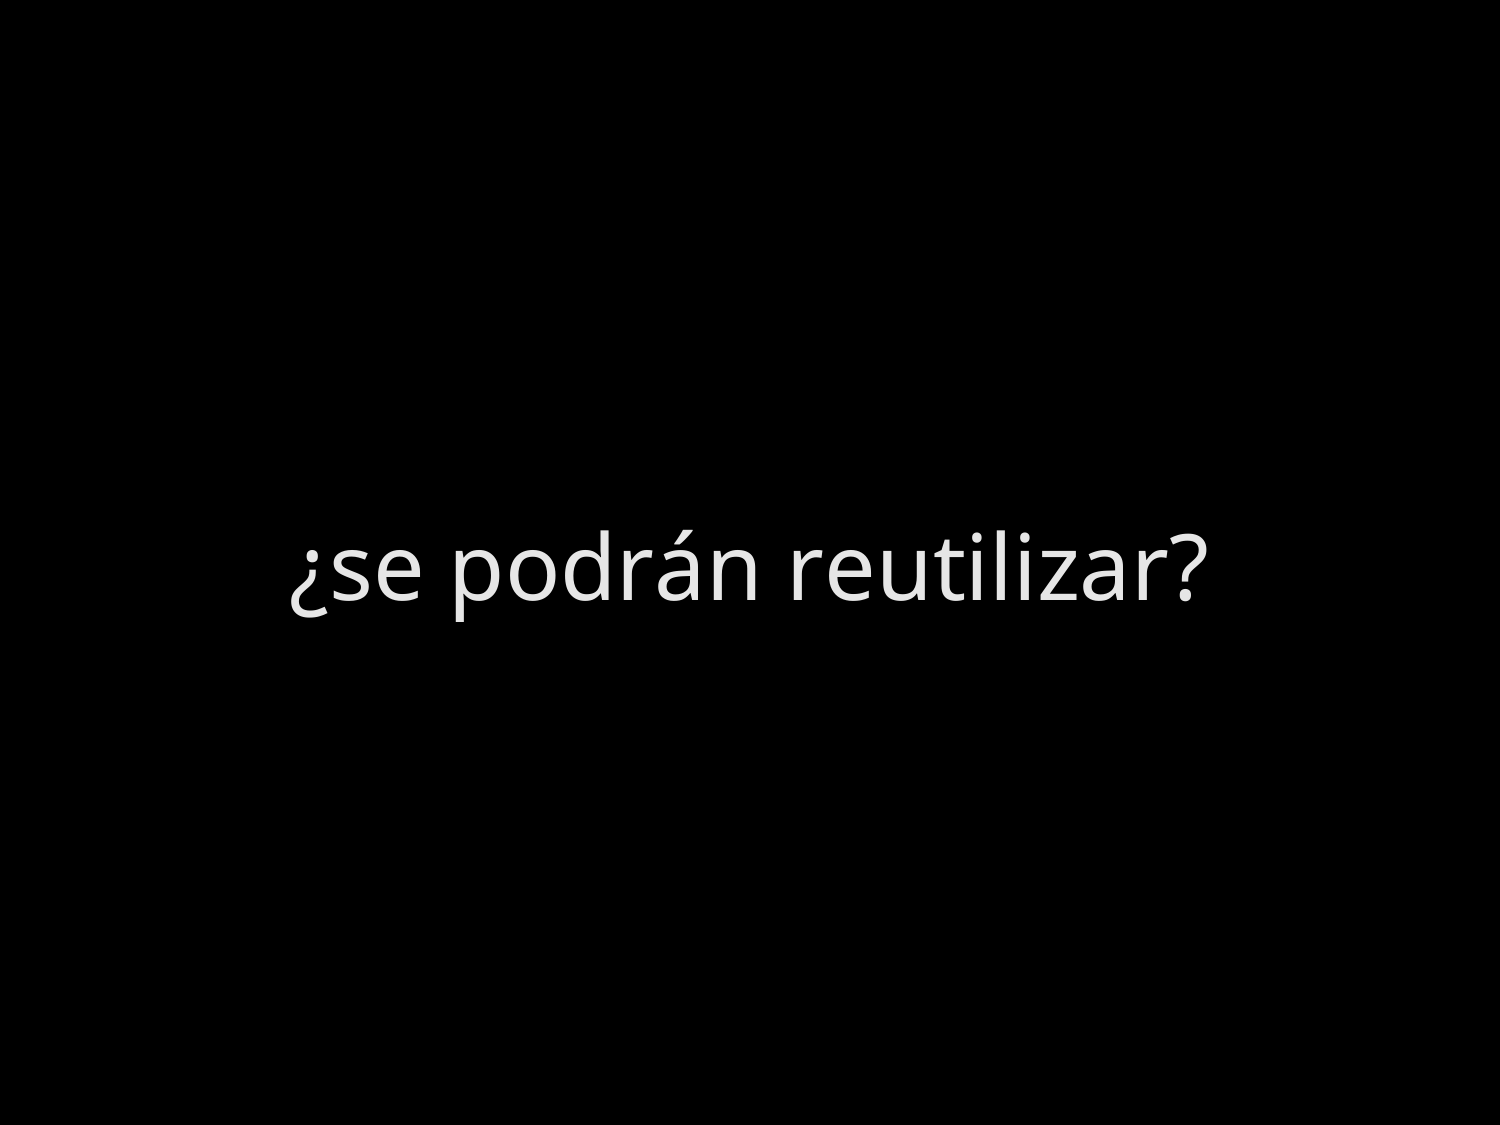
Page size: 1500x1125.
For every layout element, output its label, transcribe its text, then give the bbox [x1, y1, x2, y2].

subtitle ¿se podrán reutilizar? [109, 112, 1391, 1013]
